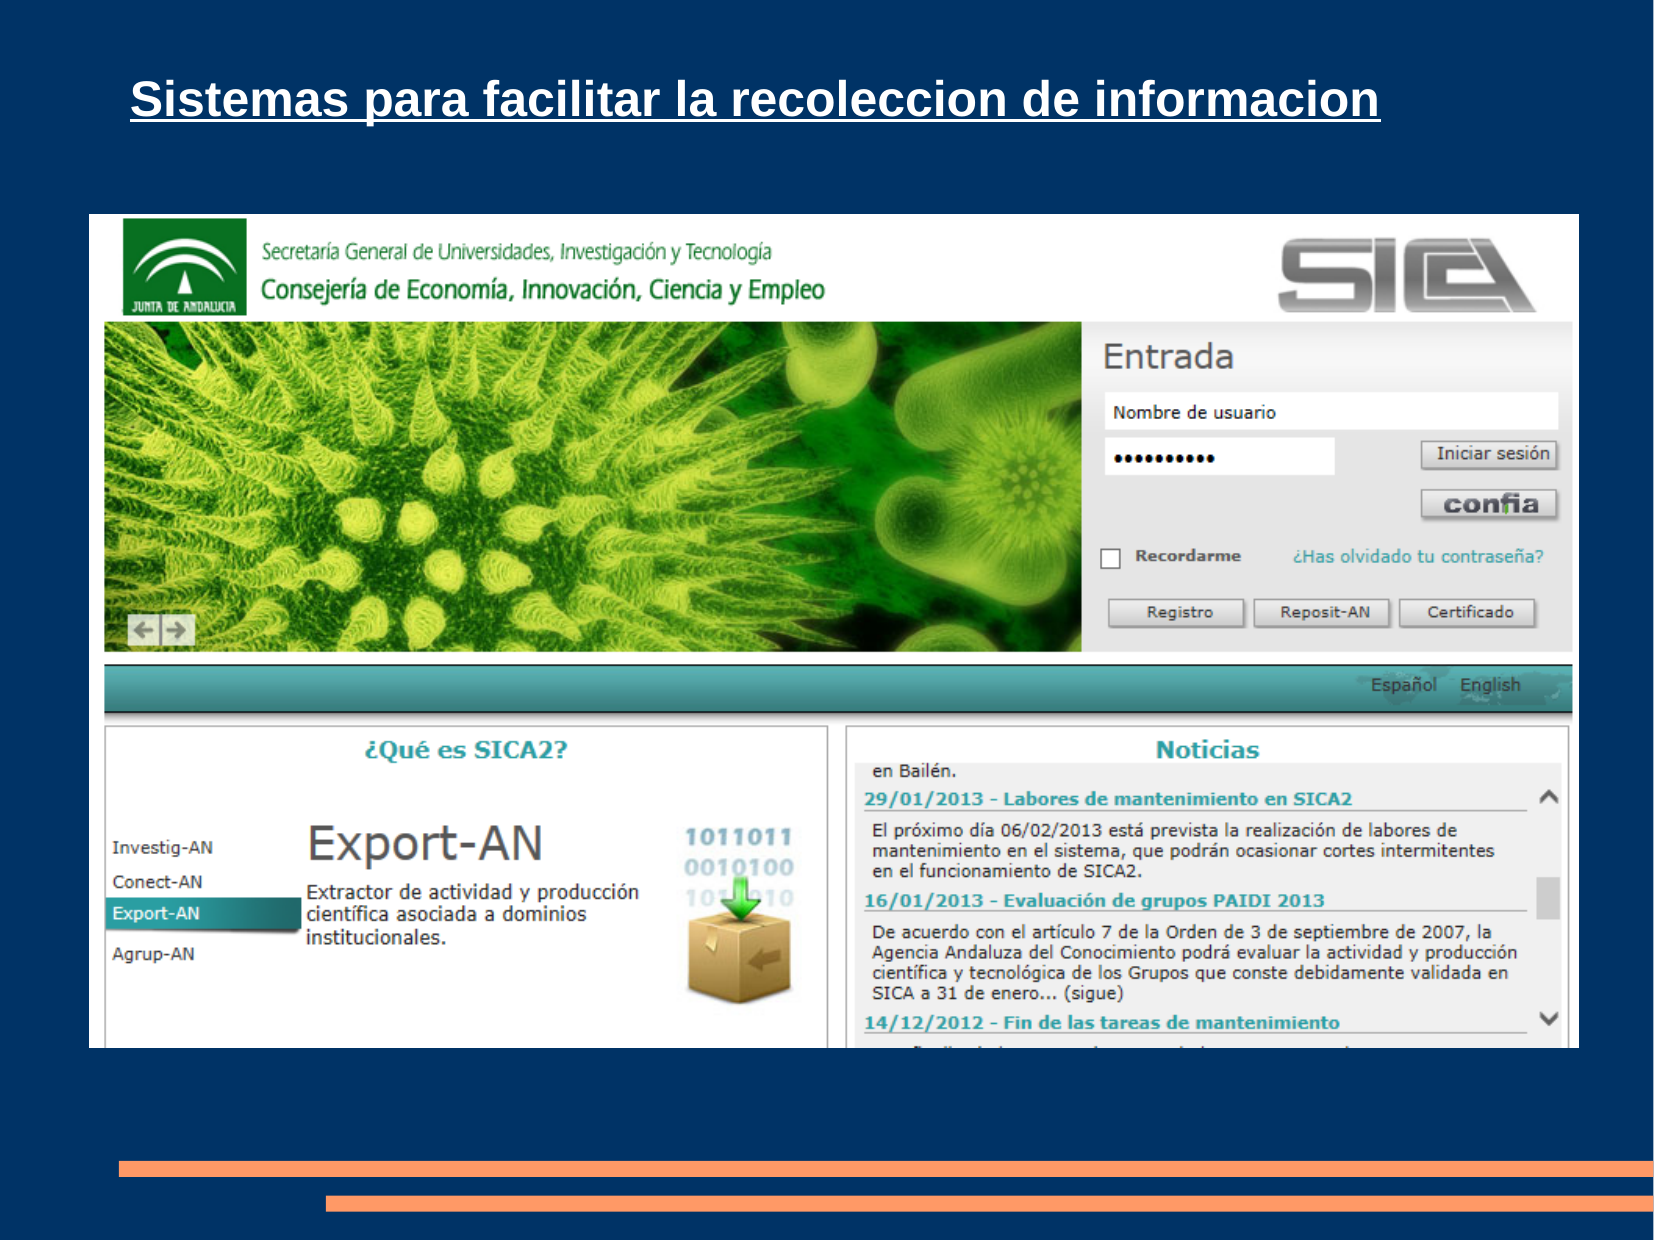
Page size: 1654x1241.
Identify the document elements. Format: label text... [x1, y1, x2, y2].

picture [89, 214, 1579, 1048]
text_box Sistemas para facilitar la recoleccion de informacion [129, 70, 1382, 214]
